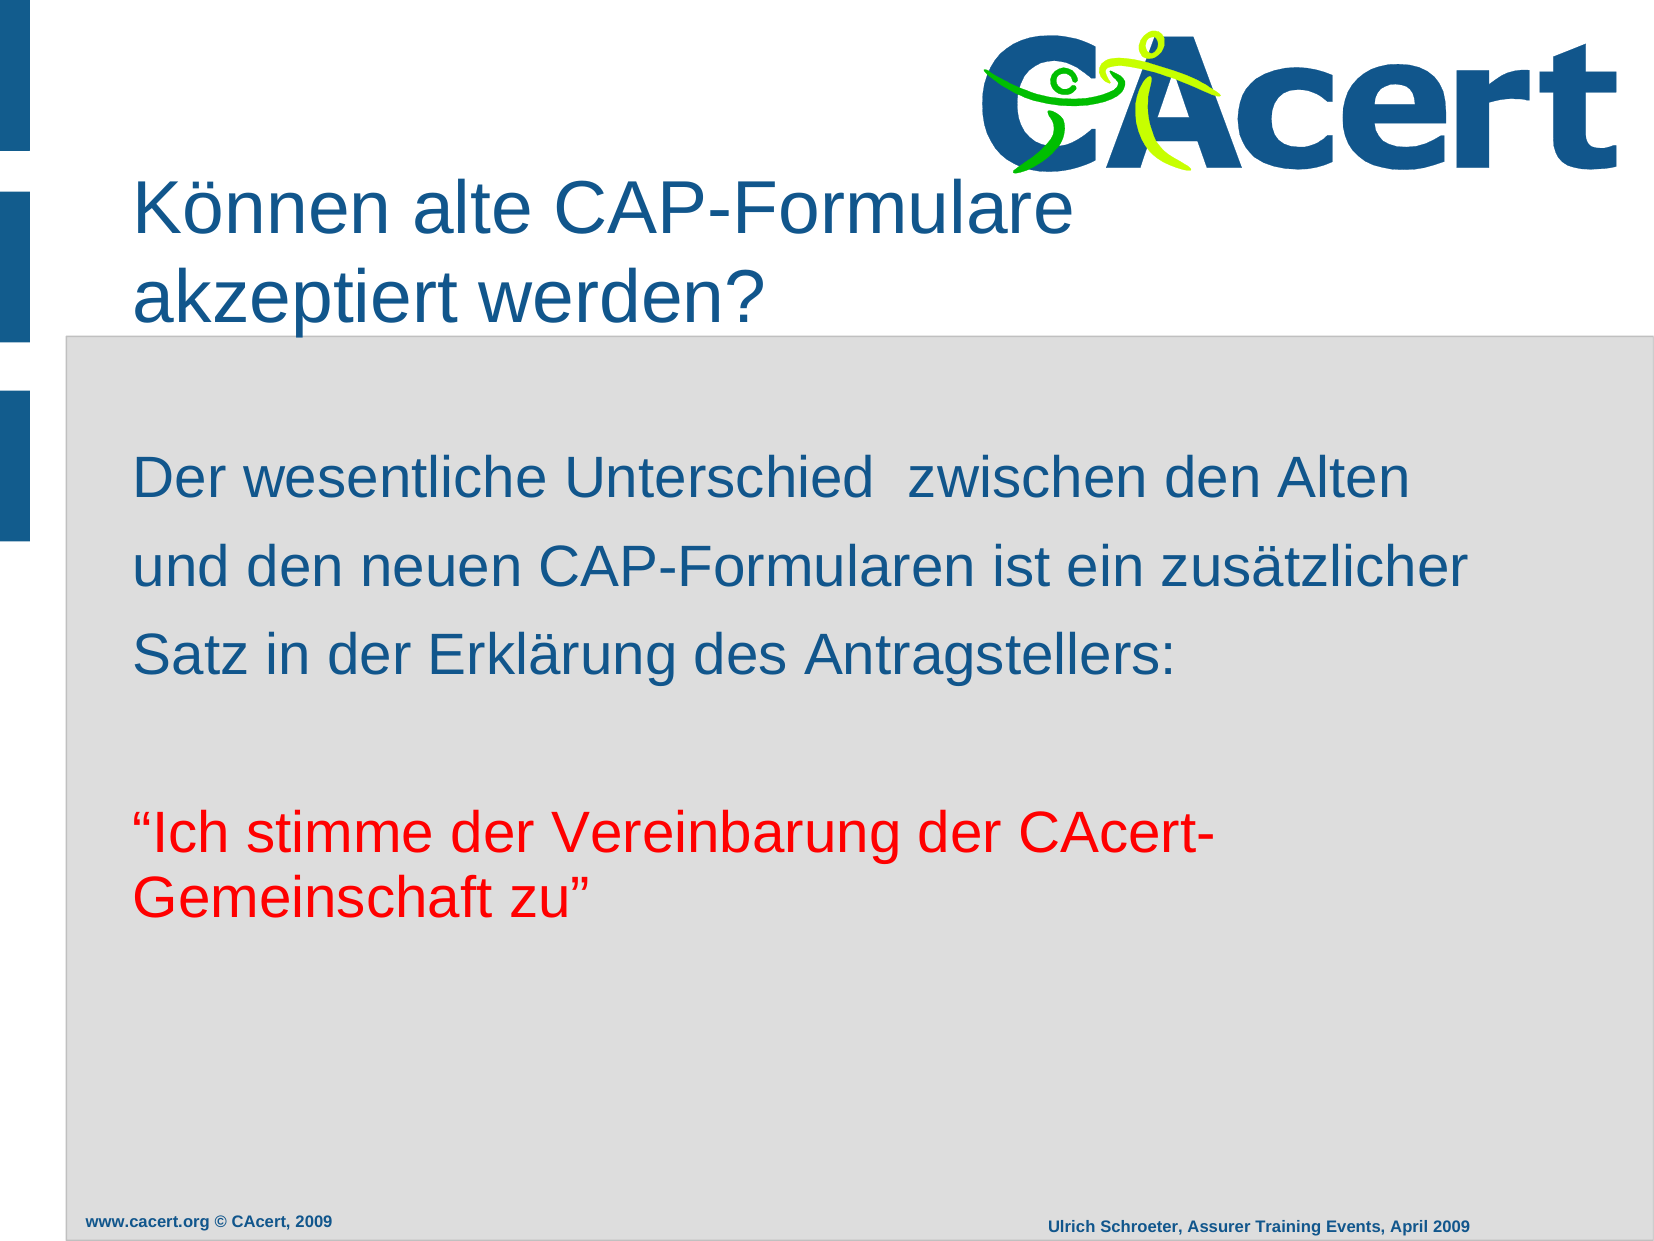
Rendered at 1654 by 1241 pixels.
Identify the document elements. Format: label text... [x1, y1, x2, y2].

text_box Können alte CAP-Formulare akzeptiert werden? [118, 153, 1091, 347]
text_box Der wesentliche Unterschied zwischen den Alten und den neuen CAP-Formularen ist ein zusätzlicher Satz in der Erklärung des Antragstellers: “Ich stimme der Vereinbarung der CAcert- Gemeinschaft zu” [118, 413, 1597, 937]
